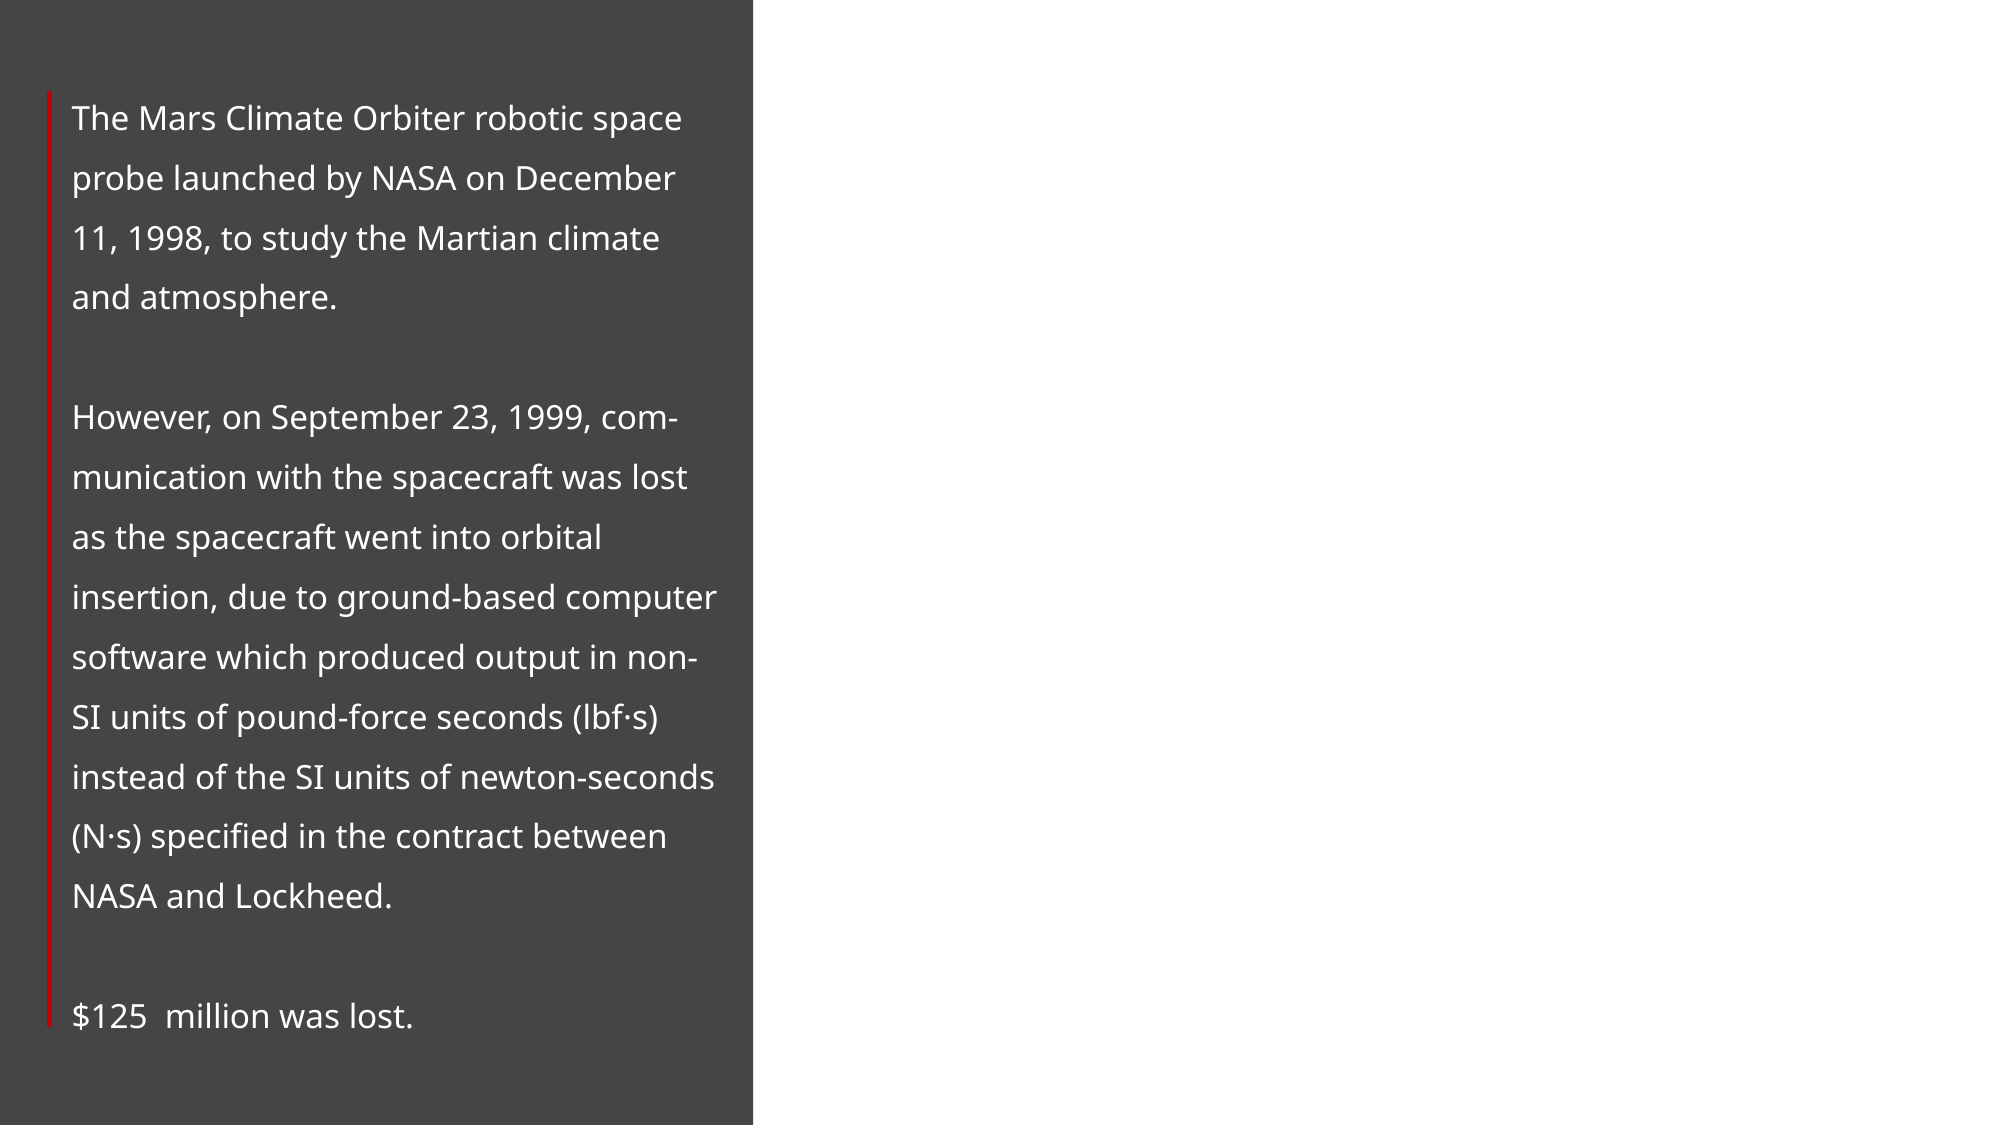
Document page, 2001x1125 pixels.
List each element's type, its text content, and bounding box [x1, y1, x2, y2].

text_box The Mars Climate Orbiter robotic space probe launched by NASA on December 11, 1998, to study the Martian climate and atmosphere. However, on September 23, 1999, com-munication with the spacecraft was lost as the spacecraft went into orbital insertion, due to ground-based computer software which produced output in non-SI units of pound-force seconds (lbf·s) instead of the SI units of newton-seconds (N·s) specified in the contract between NASA and Lockheed. $125 million was lost. [56, 69, 743, 1108]
text_box [0, 0, 753, 1125]
